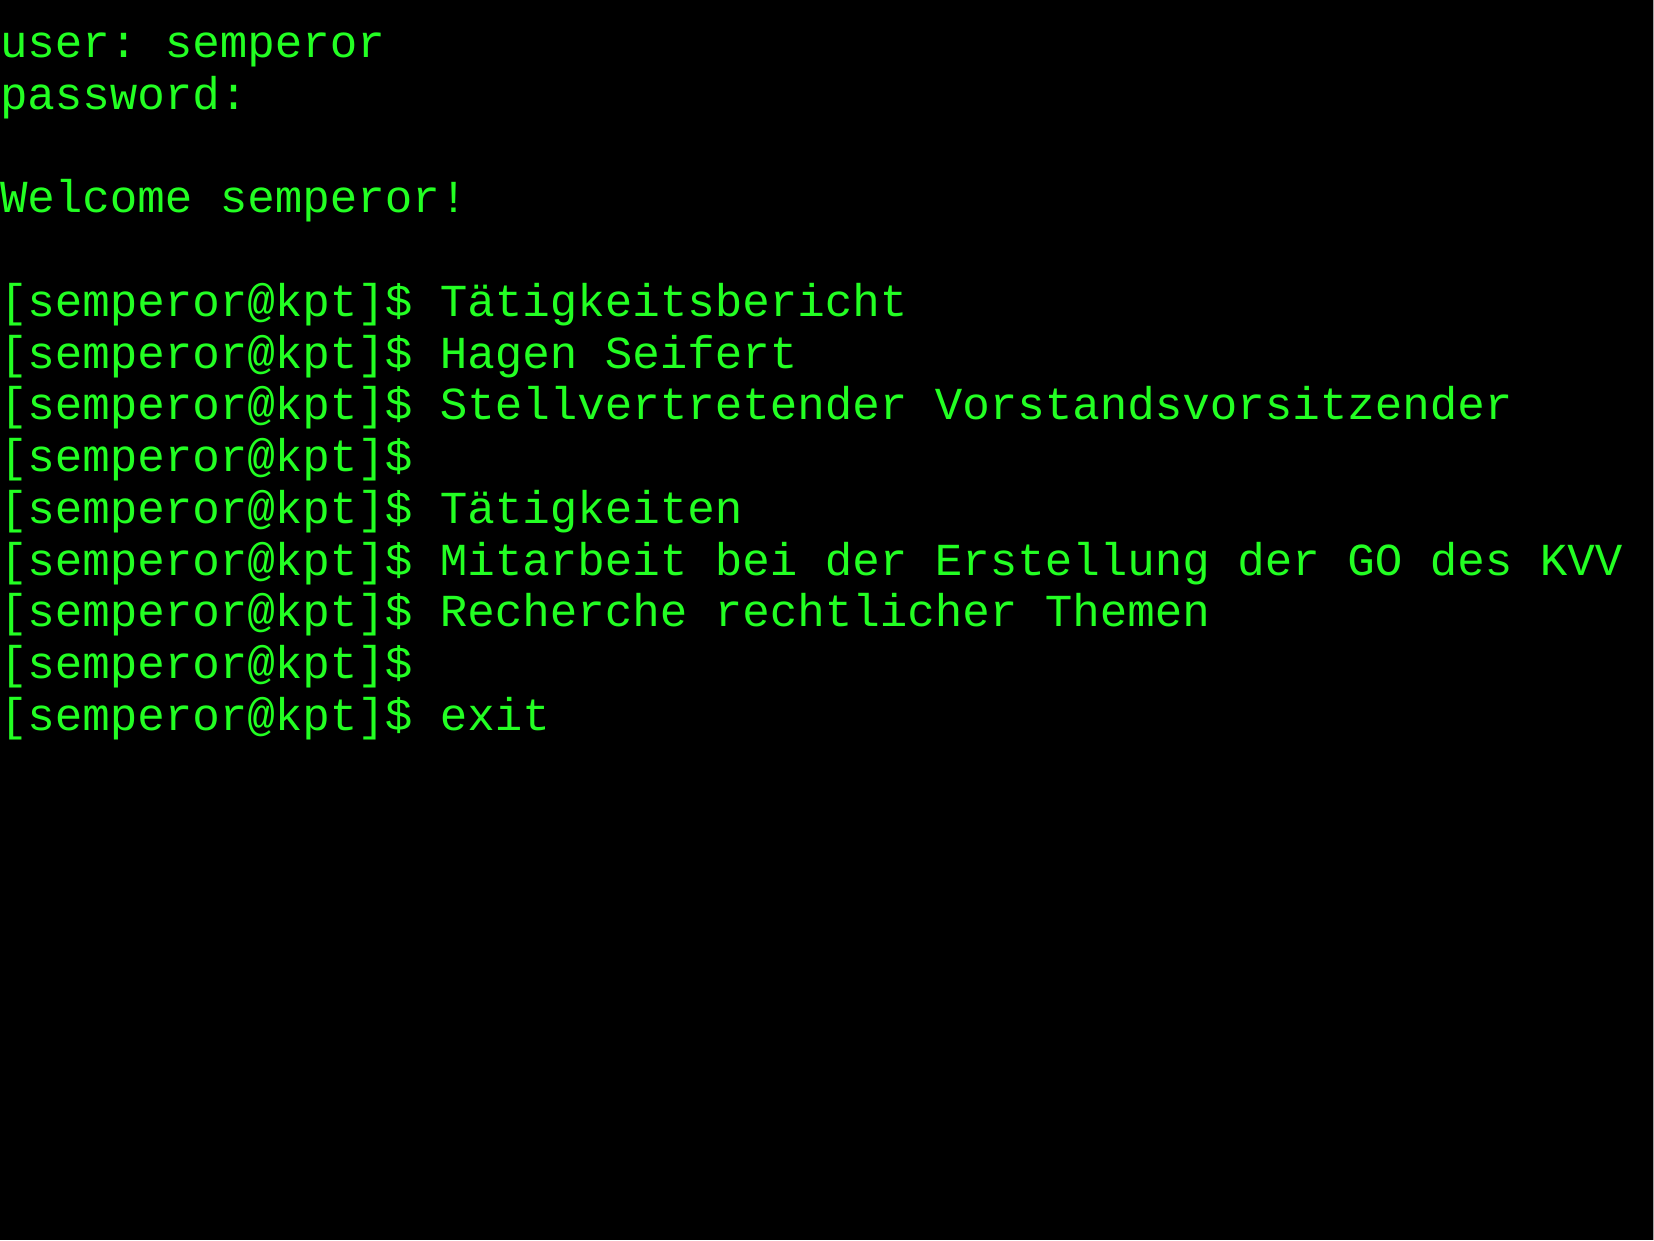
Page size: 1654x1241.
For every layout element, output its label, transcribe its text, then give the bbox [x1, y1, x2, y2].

subtitle user: semperor password: Welcome semperor! [semperor@kpt]$ Tätigkeitsbericht [semperor@kpt]$ Hagen Seifert [semperor@kpt]$ Stellvertretender Vorstandsvorsitzender [semperor@kpt]$ [semperor@kpt]$ Tätigkeiten [semperor@kpt]$ Mitarbeit bei der Erstellung der GO des KVV [semperor@kpt]$ Recherche rechtlicher Themen [semperor@kpt]$ [semperor@kpt]$ exit [0, 0, 1654, 764]
